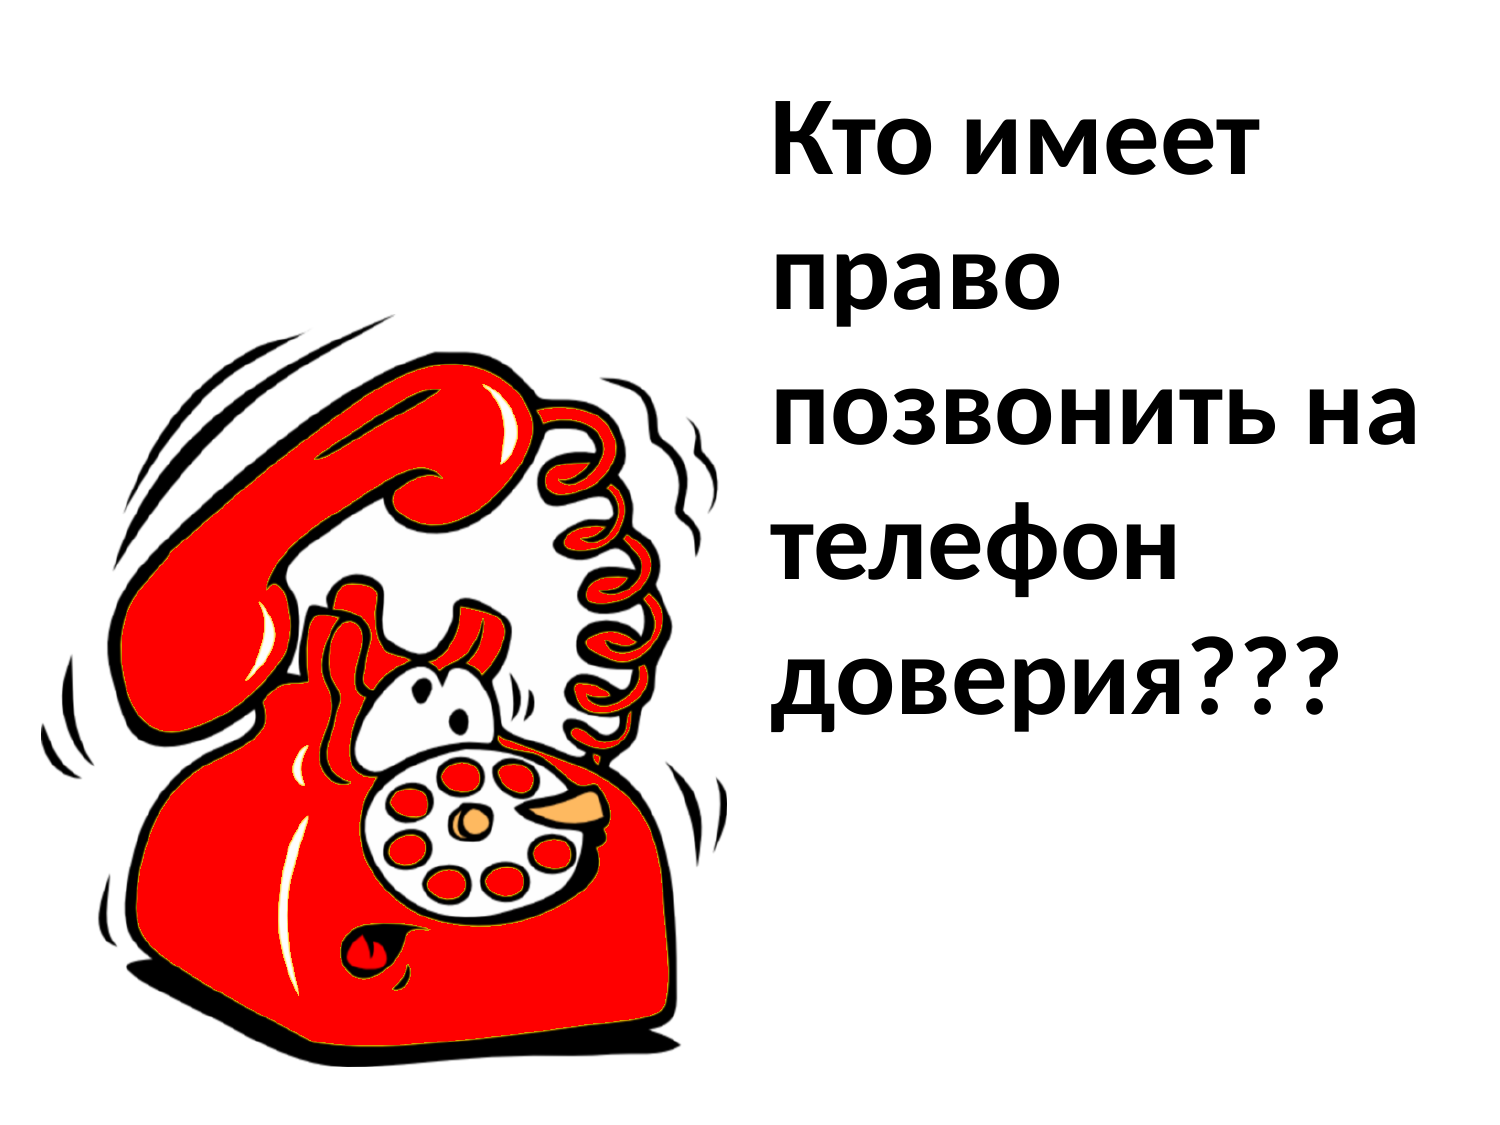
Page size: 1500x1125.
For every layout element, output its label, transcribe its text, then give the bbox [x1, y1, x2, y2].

picture [41, 314, 727, 1067]
text_box Кто имеет право позвонить на телефон доверия??? [755, 54, 1500, 1015]
